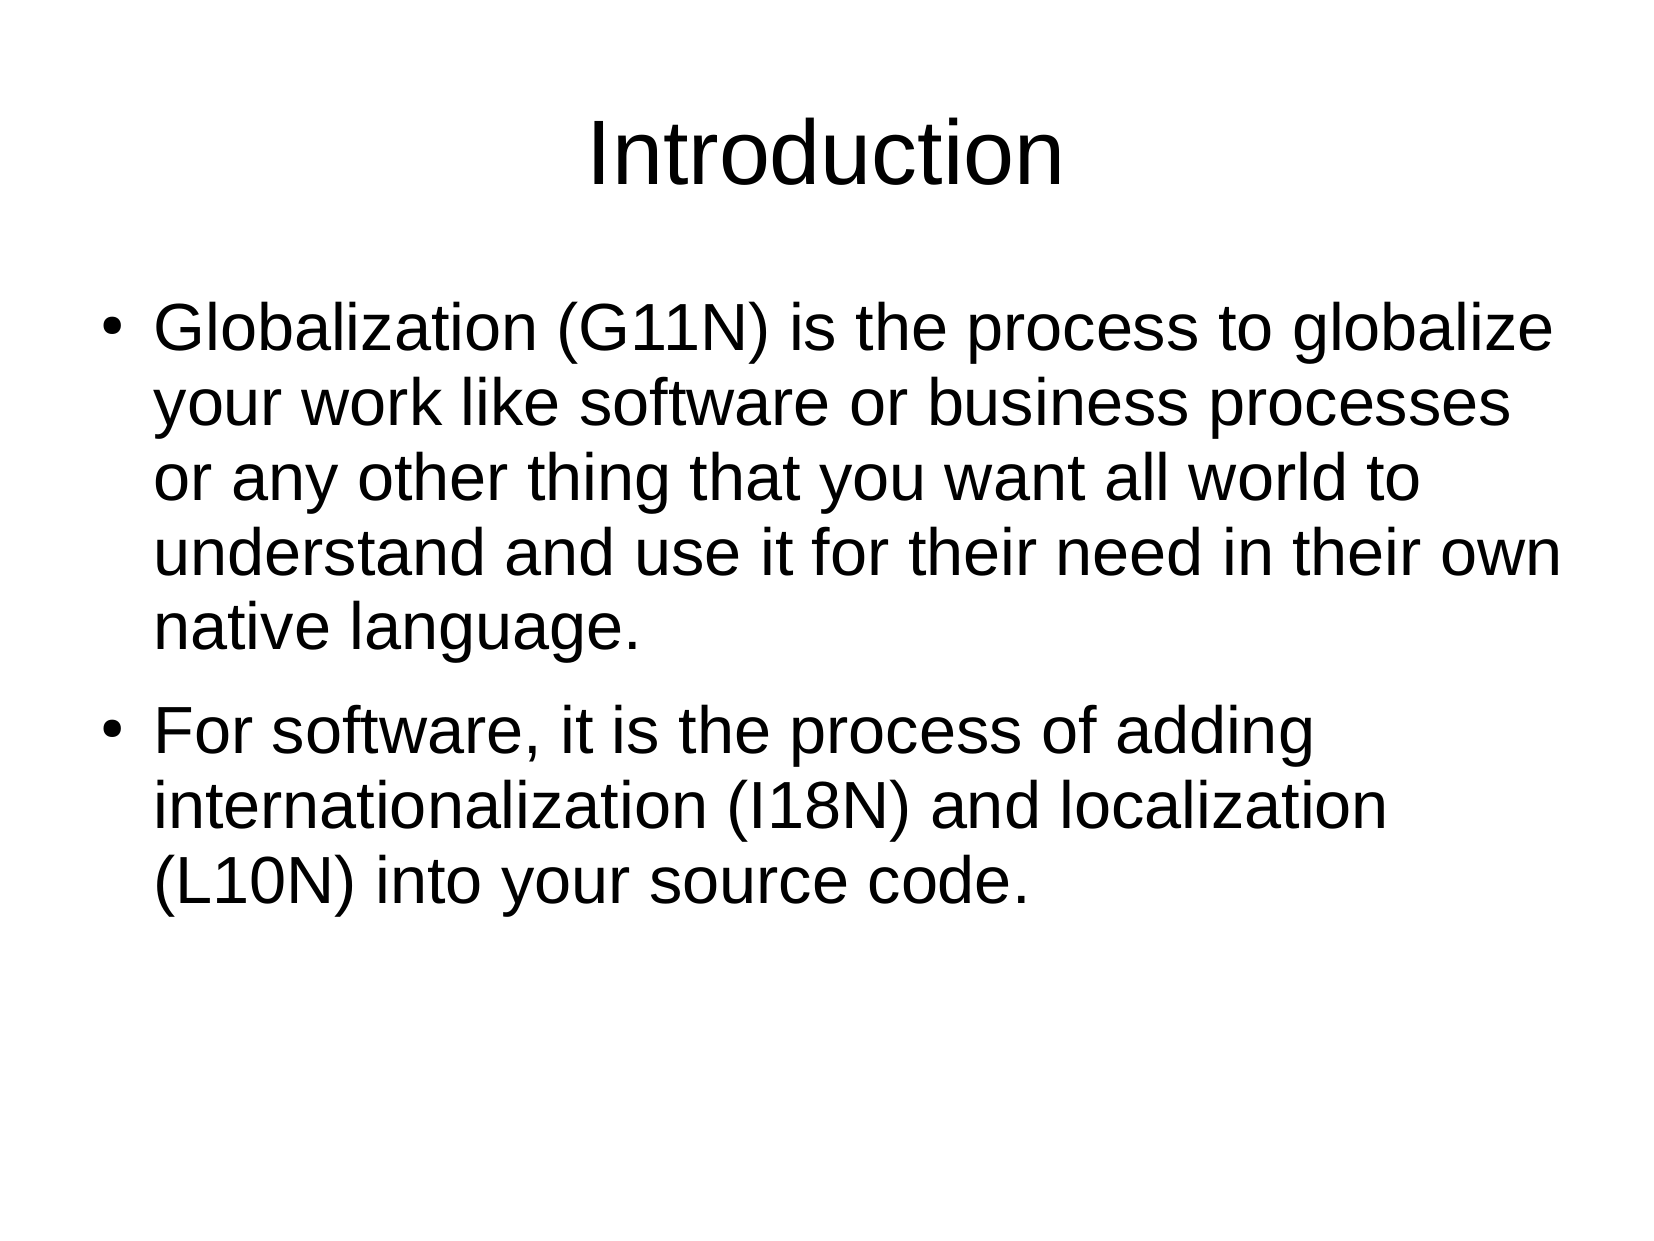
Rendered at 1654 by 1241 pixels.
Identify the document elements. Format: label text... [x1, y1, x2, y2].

list Globalization (G11N) is the process to globalize your work like software or business processes or any other thing that you want all world to understand and use it for their need in their own native language. For software, it is the process of adding internationalization (I18N) and localization (L10N) into your source code. [82, 290, 1571, 1010]
title Introduction [82, 49, 1571, 257]
